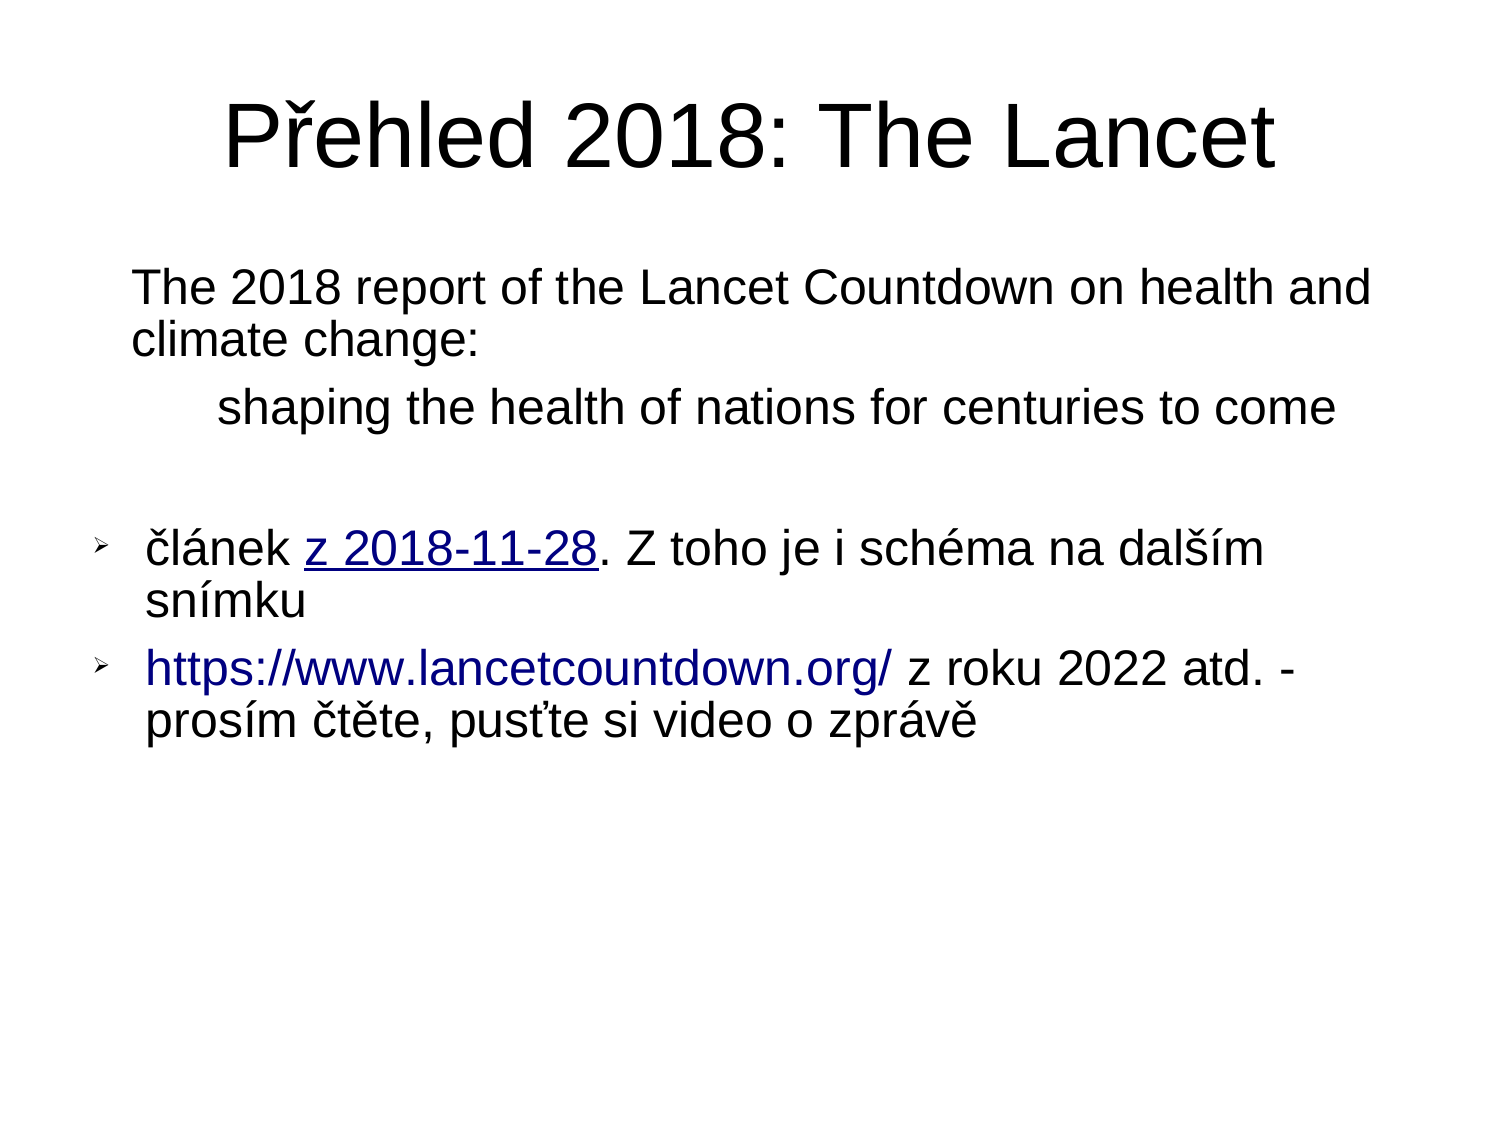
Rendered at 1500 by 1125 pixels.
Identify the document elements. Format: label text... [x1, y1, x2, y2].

list The 2018 report of the Lancet Countdown on health and climate change: shaping the health of nations for centuries to come článek z 2018-11-28. Z toho je i schéma na dalším snímku https://www.lancetcountdown.org/ z roku 2022 atd. - prosím čtěte, pusťte si video o zprávě [75, 263, 1425, 1006]
title Přehled 2018: The Lancet [75, 44, 1425, 233]
